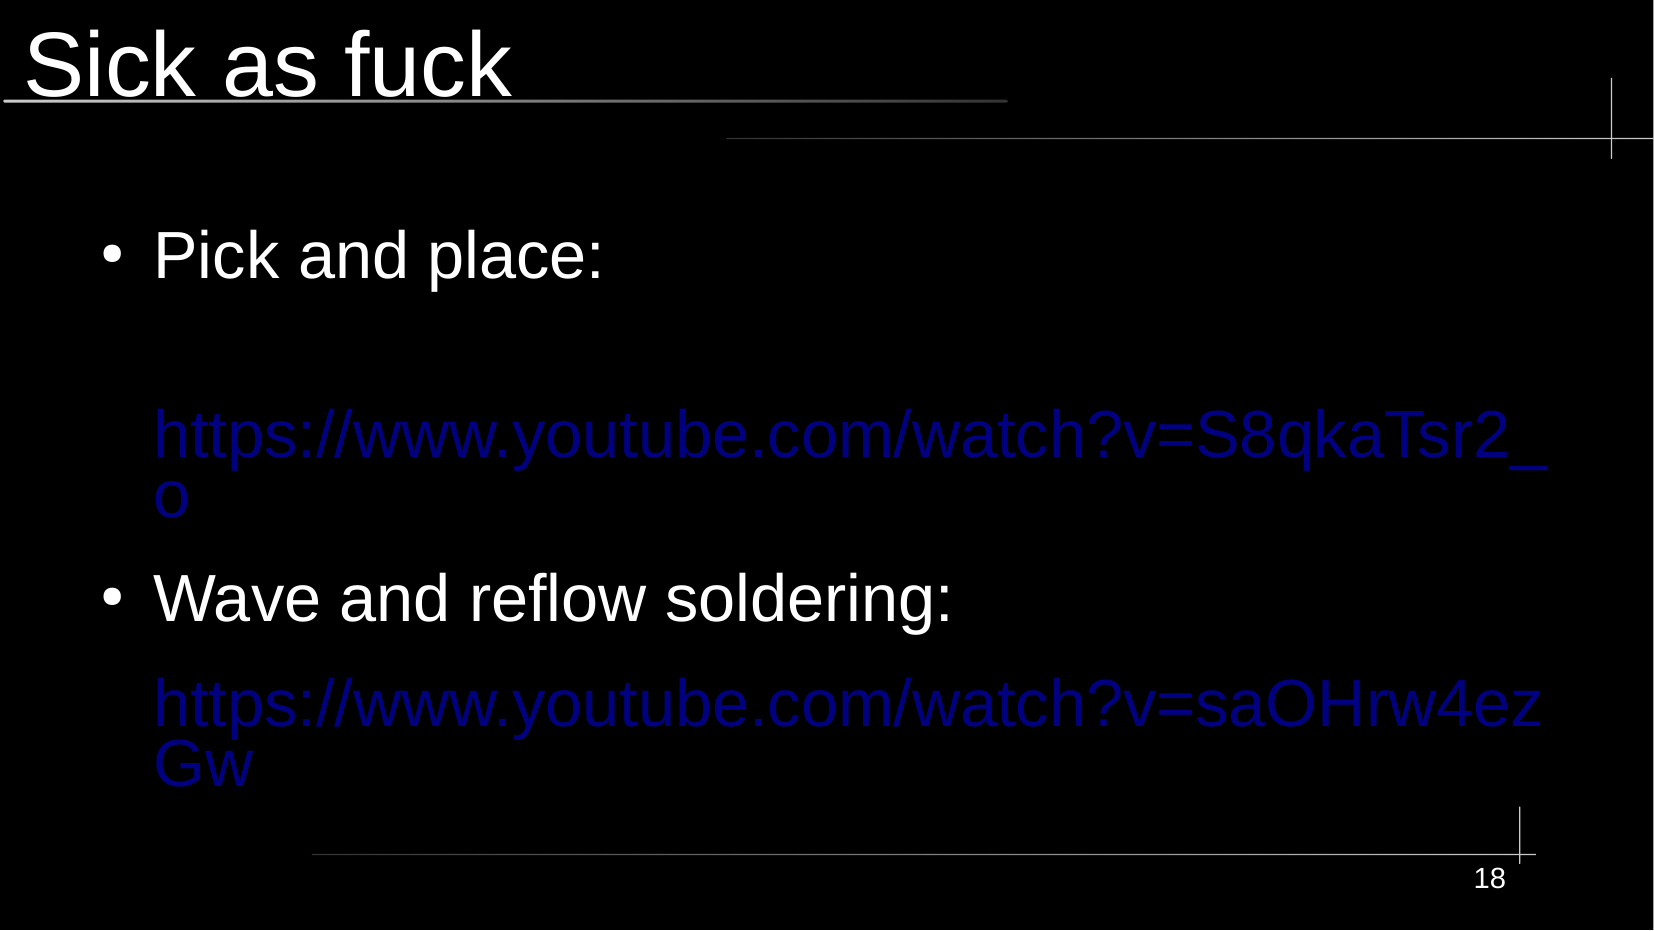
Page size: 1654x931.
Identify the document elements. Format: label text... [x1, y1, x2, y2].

list Pick and place: https://www.youtube.com/watch?v=S8qkaTsr2_o Wave and reflow soldering: https://www.youtube.com/watch?v=saOHrw4ezGw [82, 217, 1571, 758]
title Sick as fuck [23, 11, 1589, 119]
